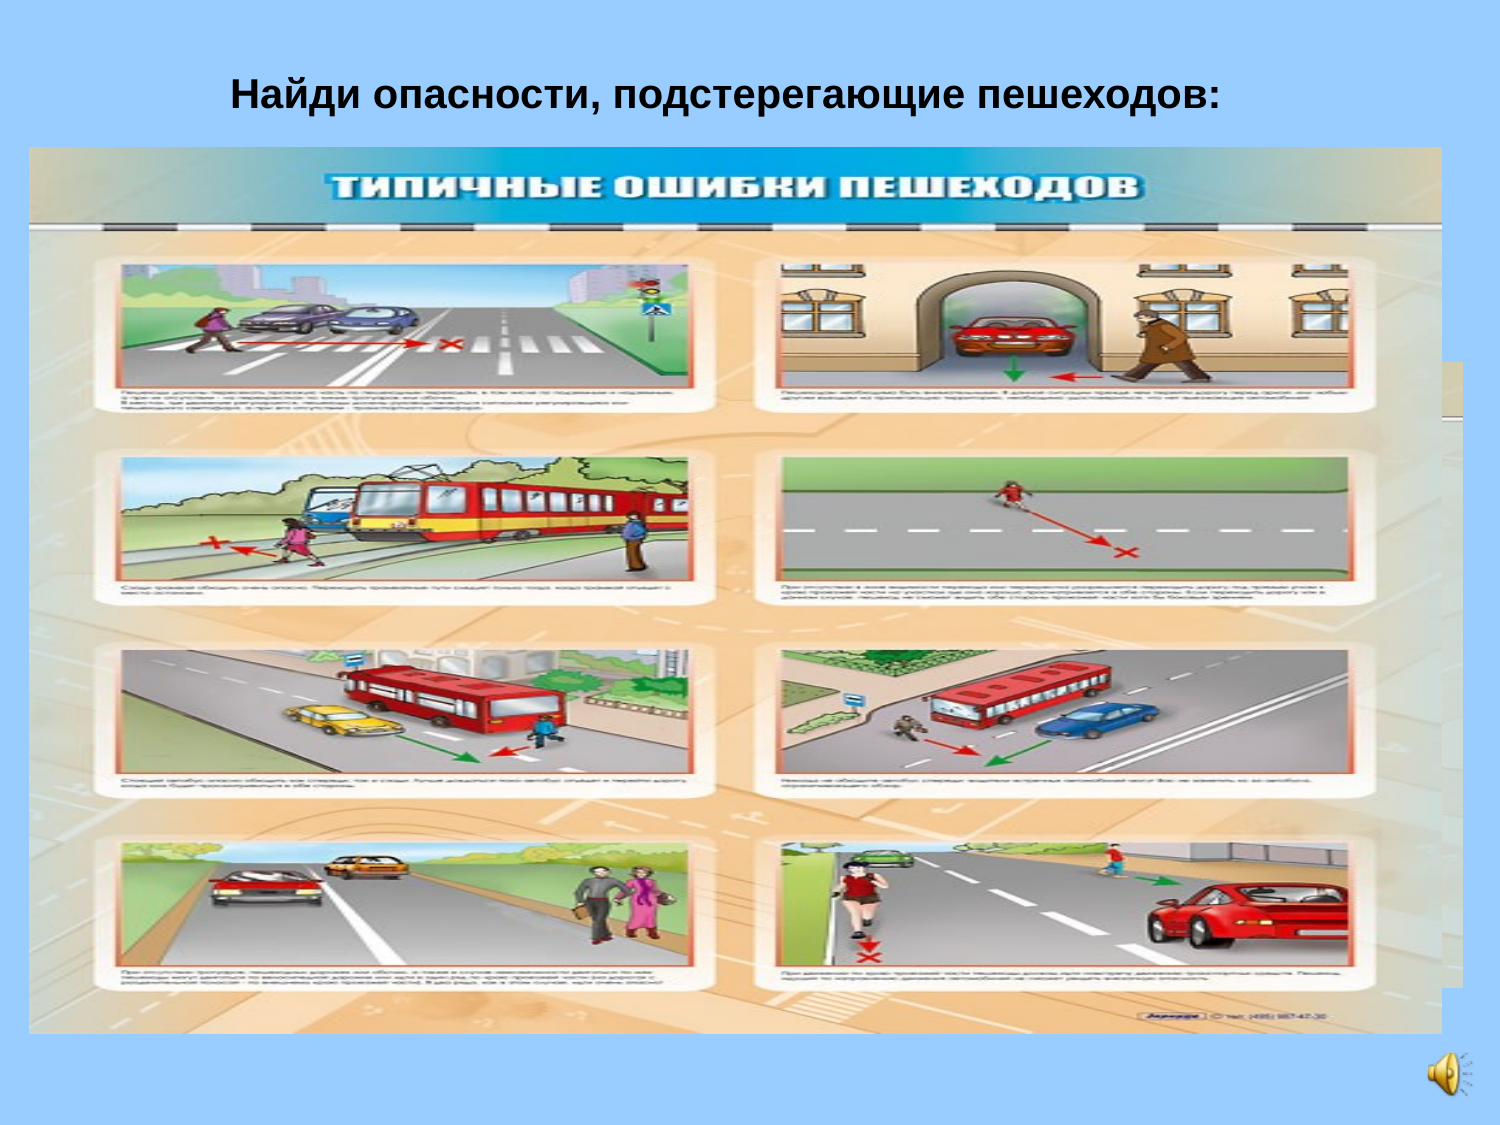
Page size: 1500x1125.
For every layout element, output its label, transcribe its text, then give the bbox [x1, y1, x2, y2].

text_box Найди опасности, подстерегающие пешеходов: [88, 59, 1364, 124]
picture [613, 176, 827, 199]
picture [1426, 1051, 1477, 1102]
picture [29, 147, 1463, 1034]
